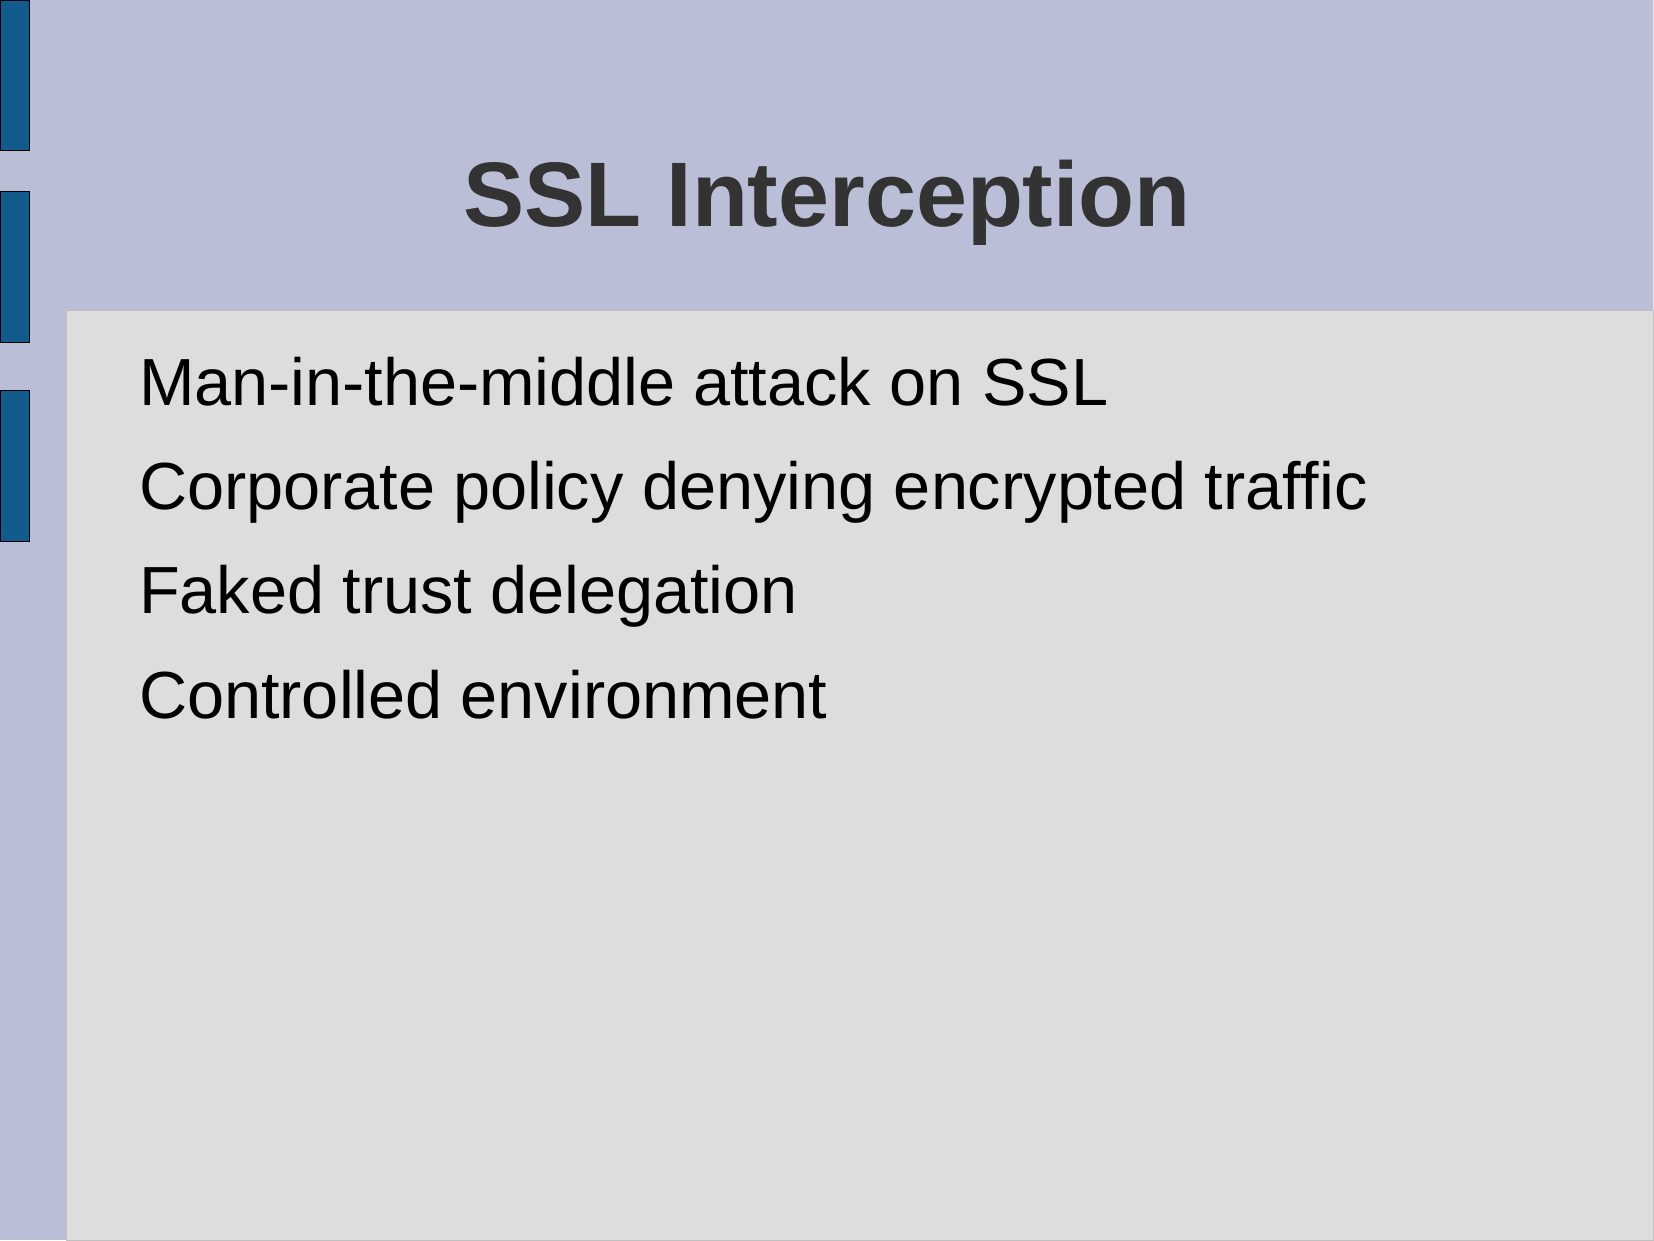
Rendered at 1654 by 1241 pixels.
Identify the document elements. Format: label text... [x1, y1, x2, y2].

title SSL Interception [121, 91, 1534, 299]
list Man-in-the-middle attack on SSL Corporate policy denying encrypted traffic Faked trust delegation Controlled environment [121, 344, 1534, 1127]
text_box [1055, 177, 1293, 233]
